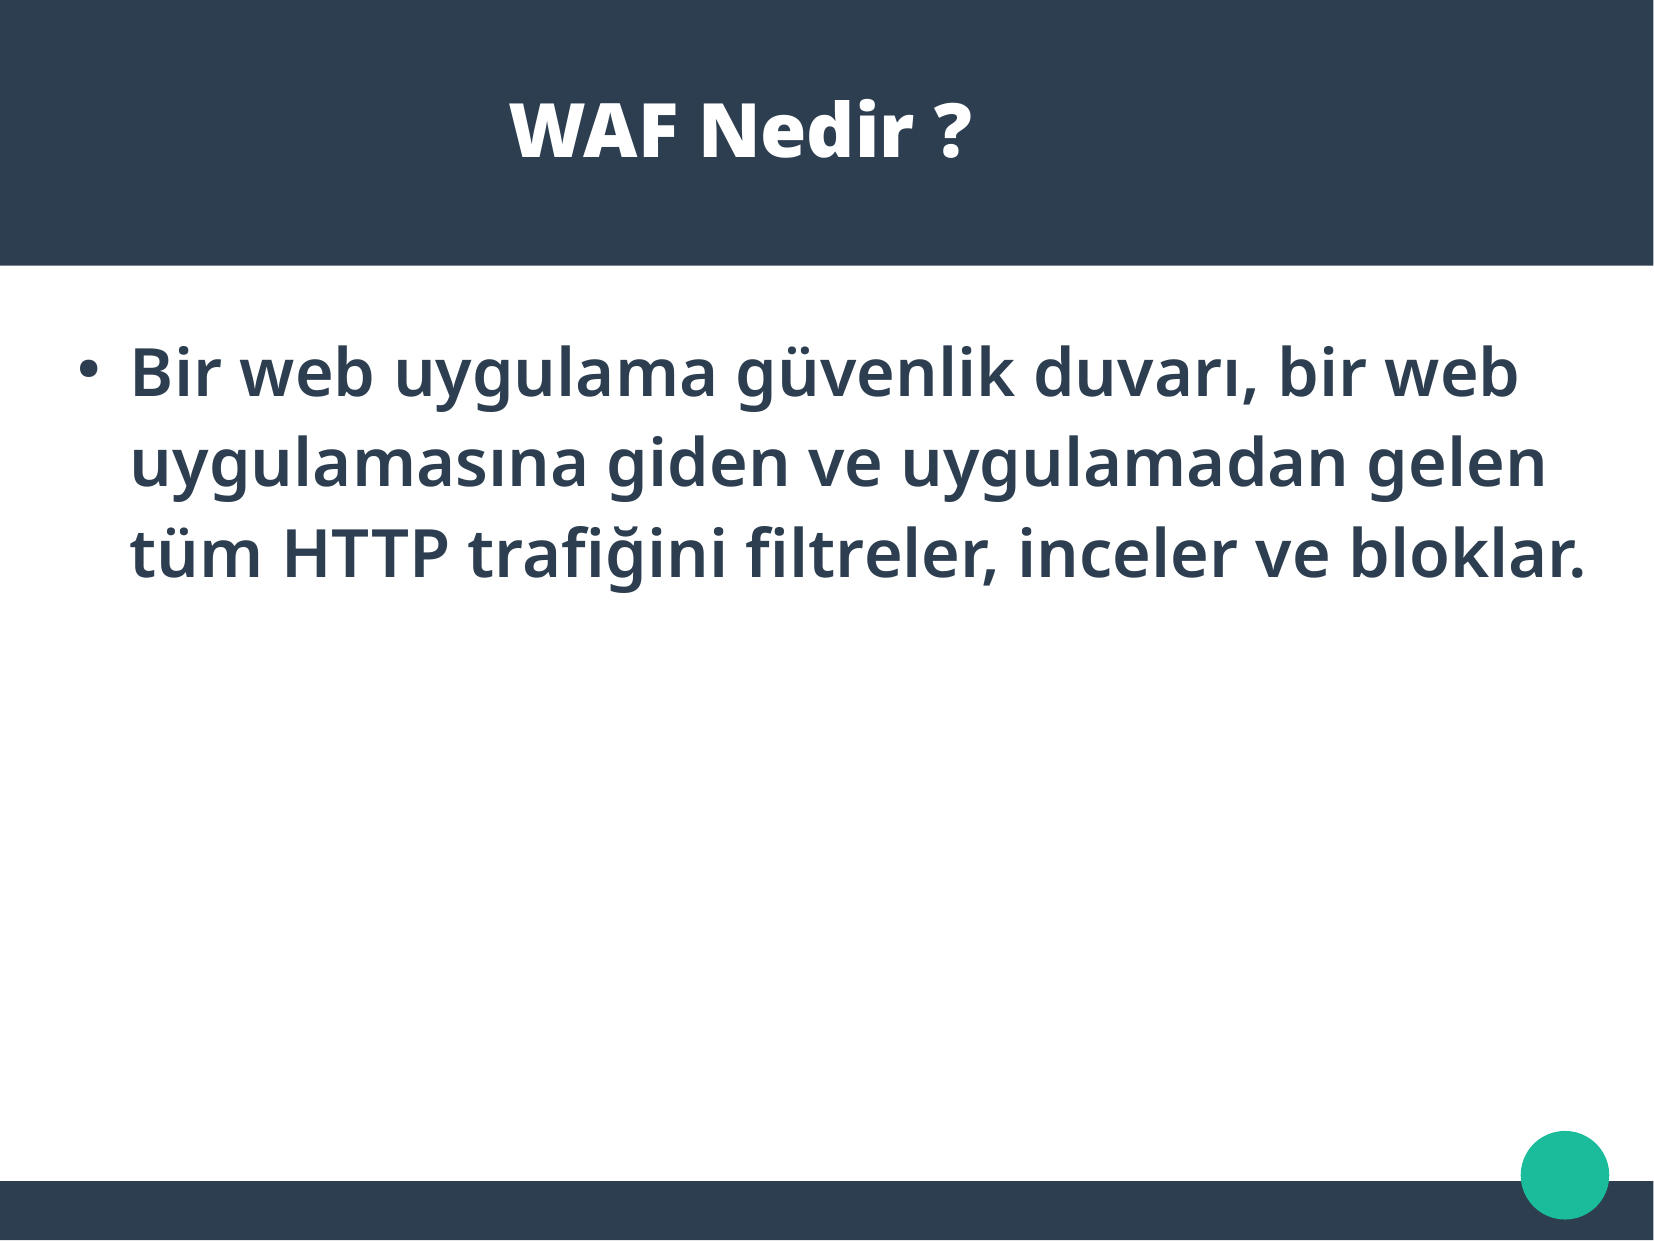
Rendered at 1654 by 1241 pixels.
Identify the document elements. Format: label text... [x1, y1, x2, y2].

title WAF Nedir ? [59, 49, 1595, 207]
list Bir web uygulama güvenlik duvarı, bir web uygulamasına giden ve uygulamadan gelen tüm HTTP trafiğini filtreler, inceler ve bloklar. [59, 324, 1595, 1152]
